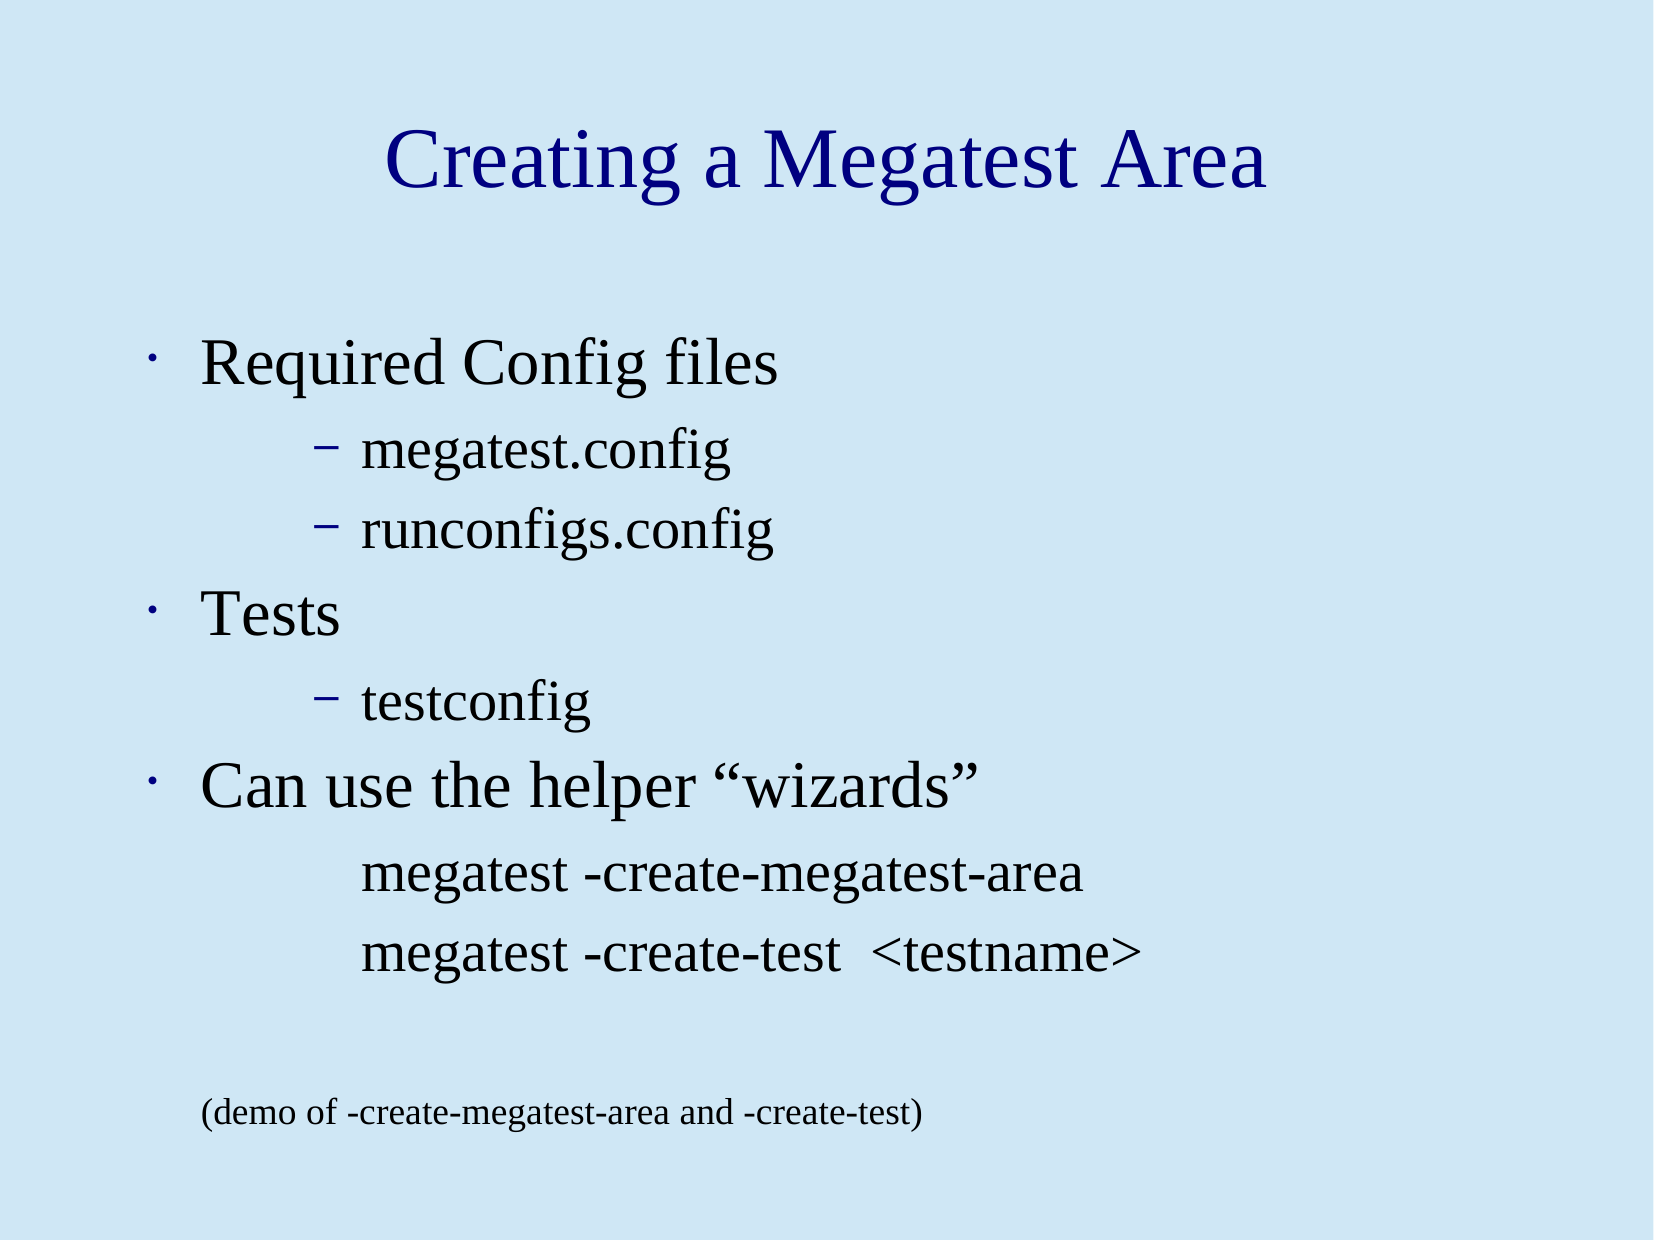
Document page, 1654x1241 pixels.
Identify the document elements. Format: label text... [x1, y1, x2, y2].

list Required Config files megatest.config runconfigs.config Tests testconfig Can use the helper “wizards” megatest -create-megatest-area megatest -create-test <testname> (demo of -create-megatest-area and -create-test) [129, 324, 1489, 1133]
title Creating a Megatest Area [82, 55, 1571, 263]
